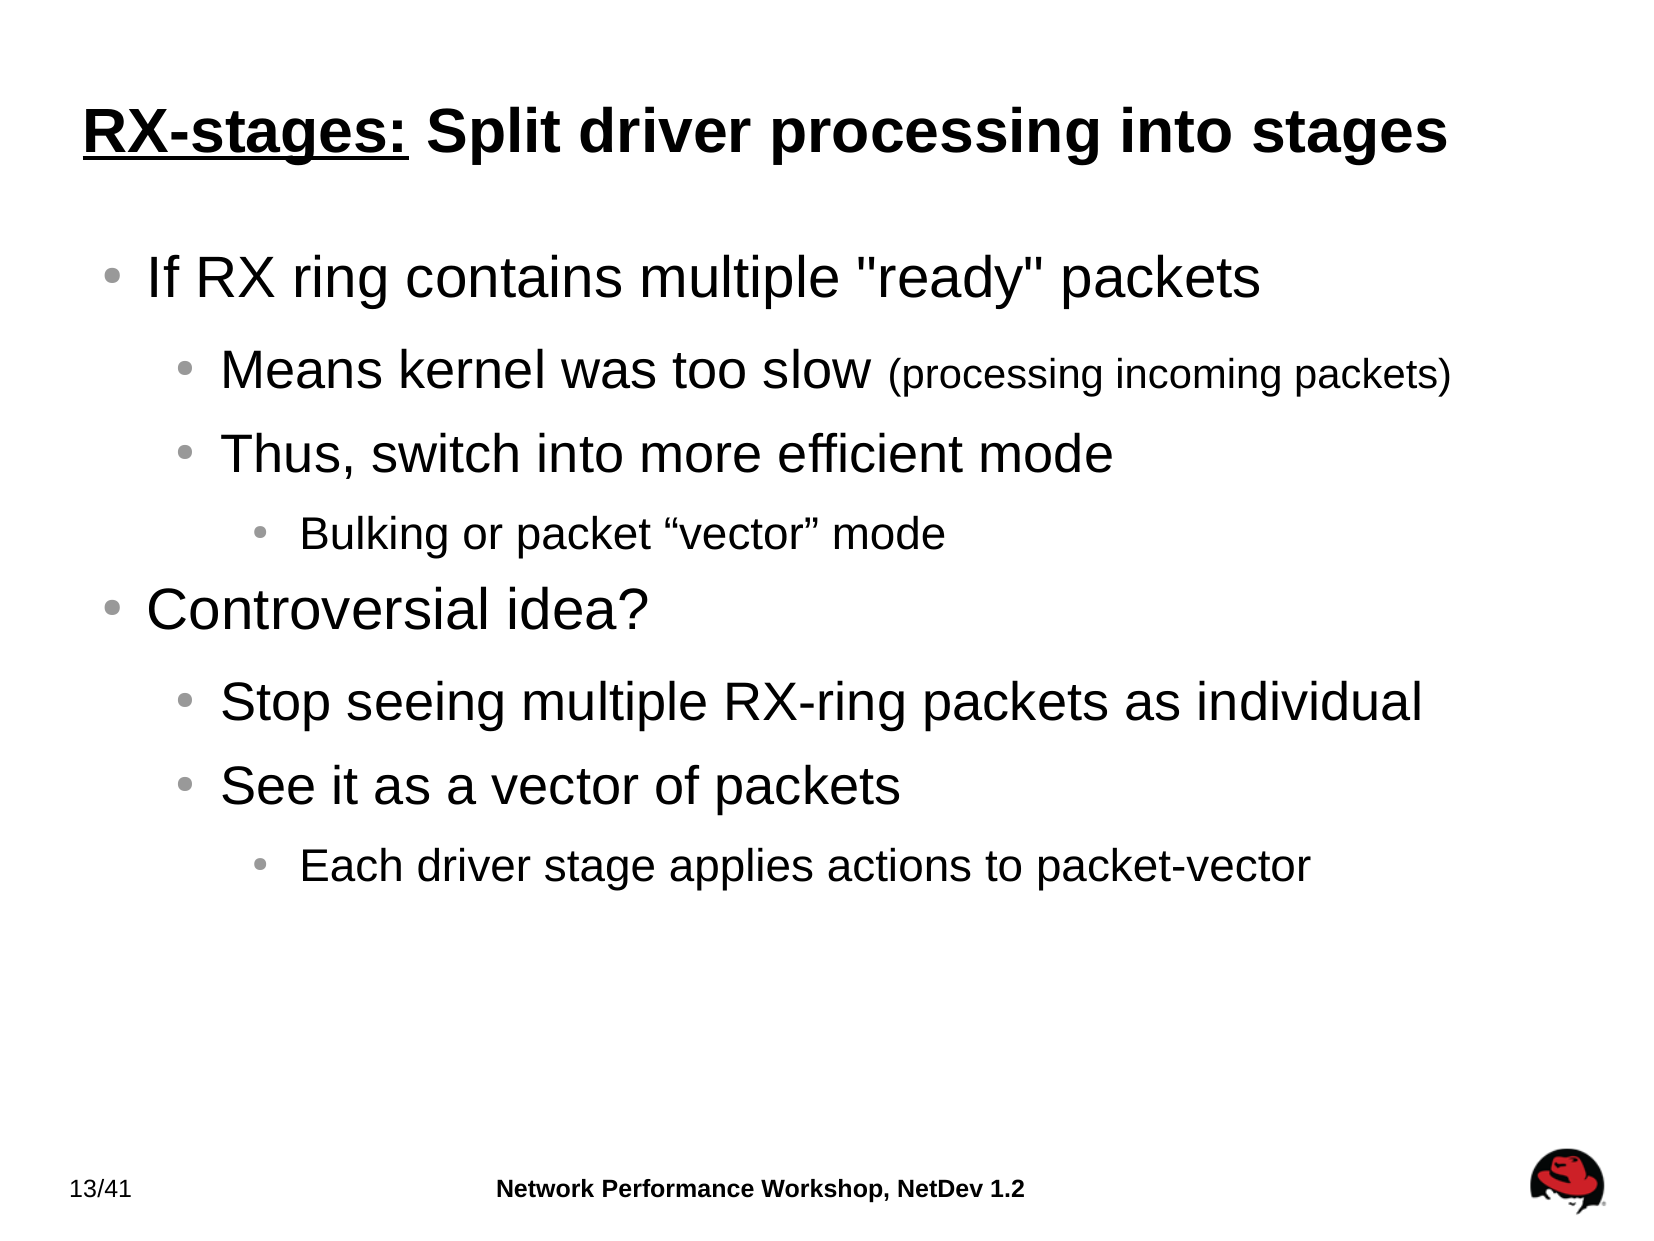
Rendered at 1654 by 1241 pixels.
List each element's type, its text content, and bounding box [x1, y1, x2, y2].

picture [1529, 1146, 1612, 1224]
title RX-stages: Split driver processing into stages [82, 37, 1571, 226]
list If RX ring contains multiple "ready" packets Means kernel was too slow (processing incoming packets) Thus, switch into more efficient mode Bulking or packet “vector” mode Controversial idea? Stop seeing multiple RX-ring packets as individual See it as a vector of packets Each driver stage applies actions to packet-vector [86, 244, 1575, 1039]
